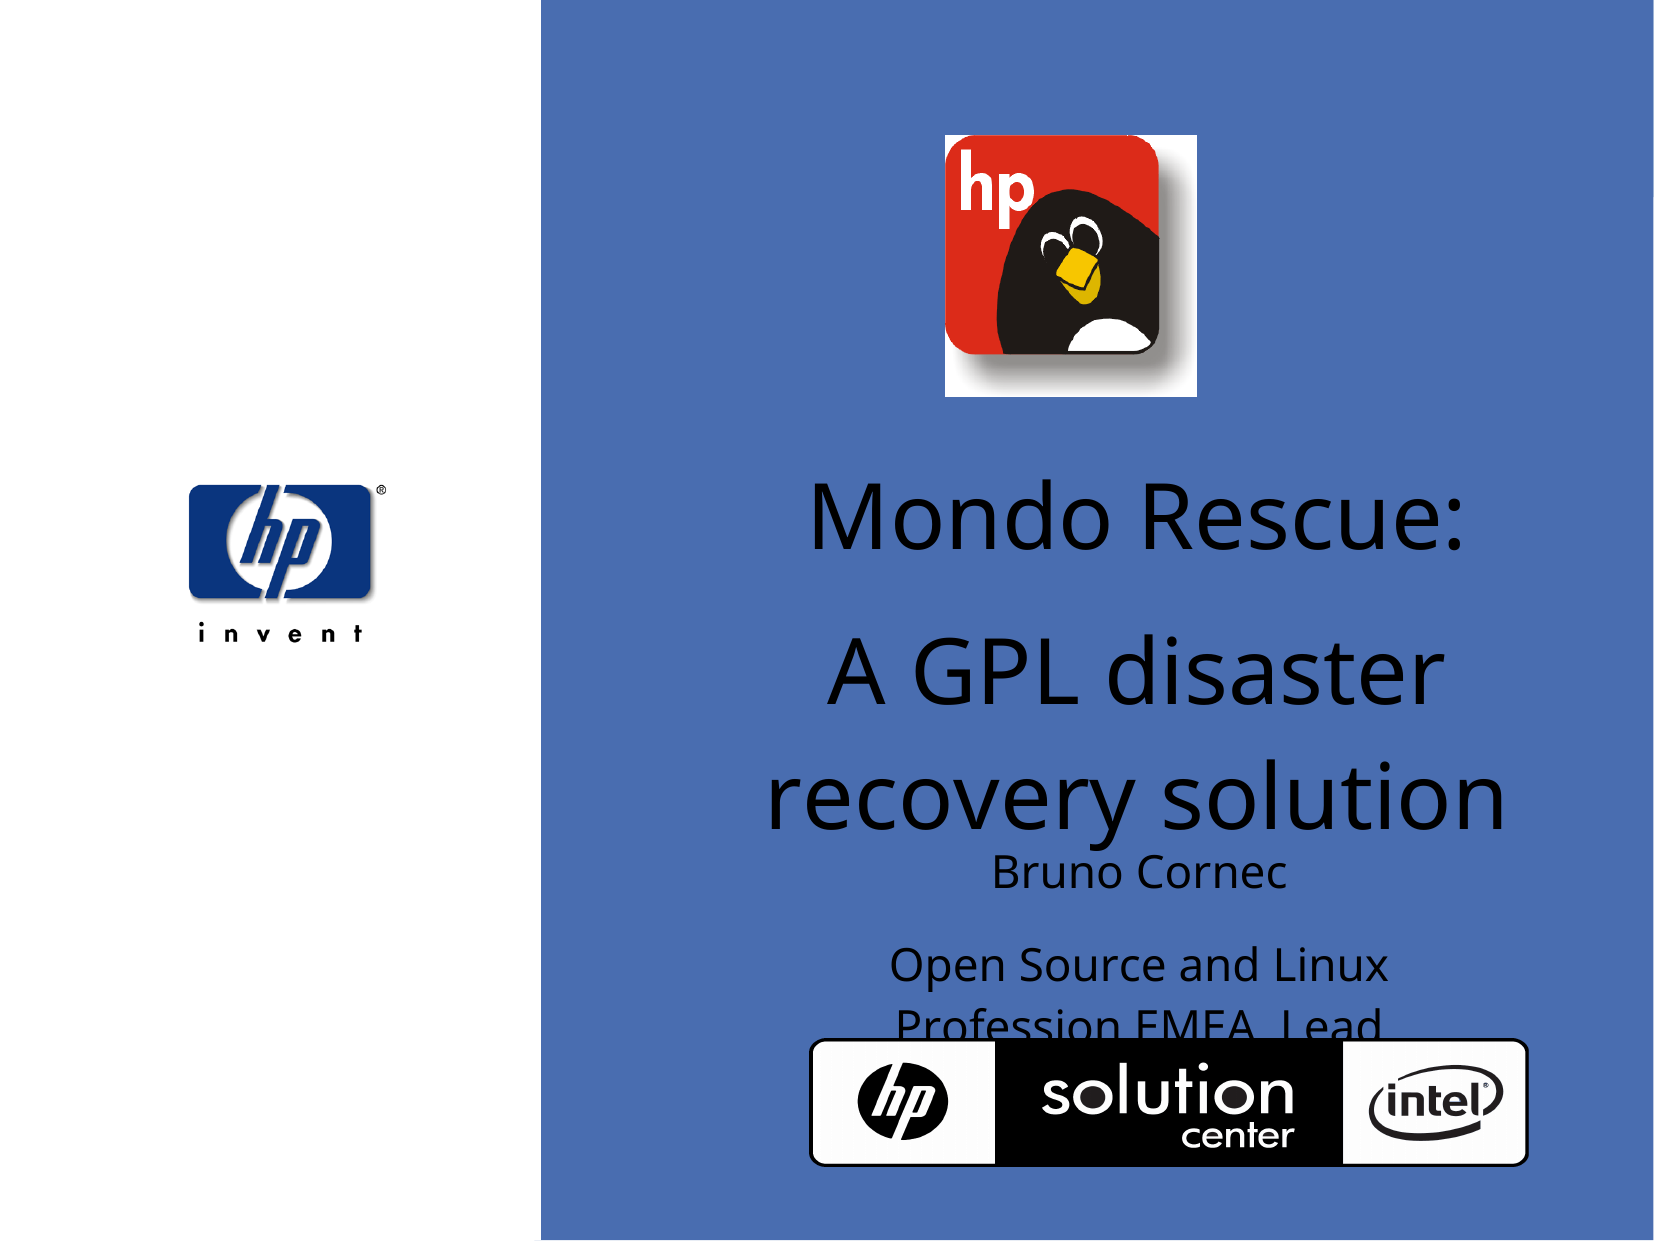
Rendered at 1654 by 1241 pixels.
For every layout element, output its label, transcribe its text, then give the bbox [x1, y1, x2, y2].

picture [945, 135, 1197, 262]
text_box [0, 0, 1654, 1241]
list Mondo Rescue: A GPL disaster recovery solution [582, 262, 1610, 814]
picture [809, 1038, 1529, 1167]
picture [186, 478, 388, 644]
list Bruno Cornec Open Source and Linux Profession EMEA Lead [695, 753, 1501, 1032]
